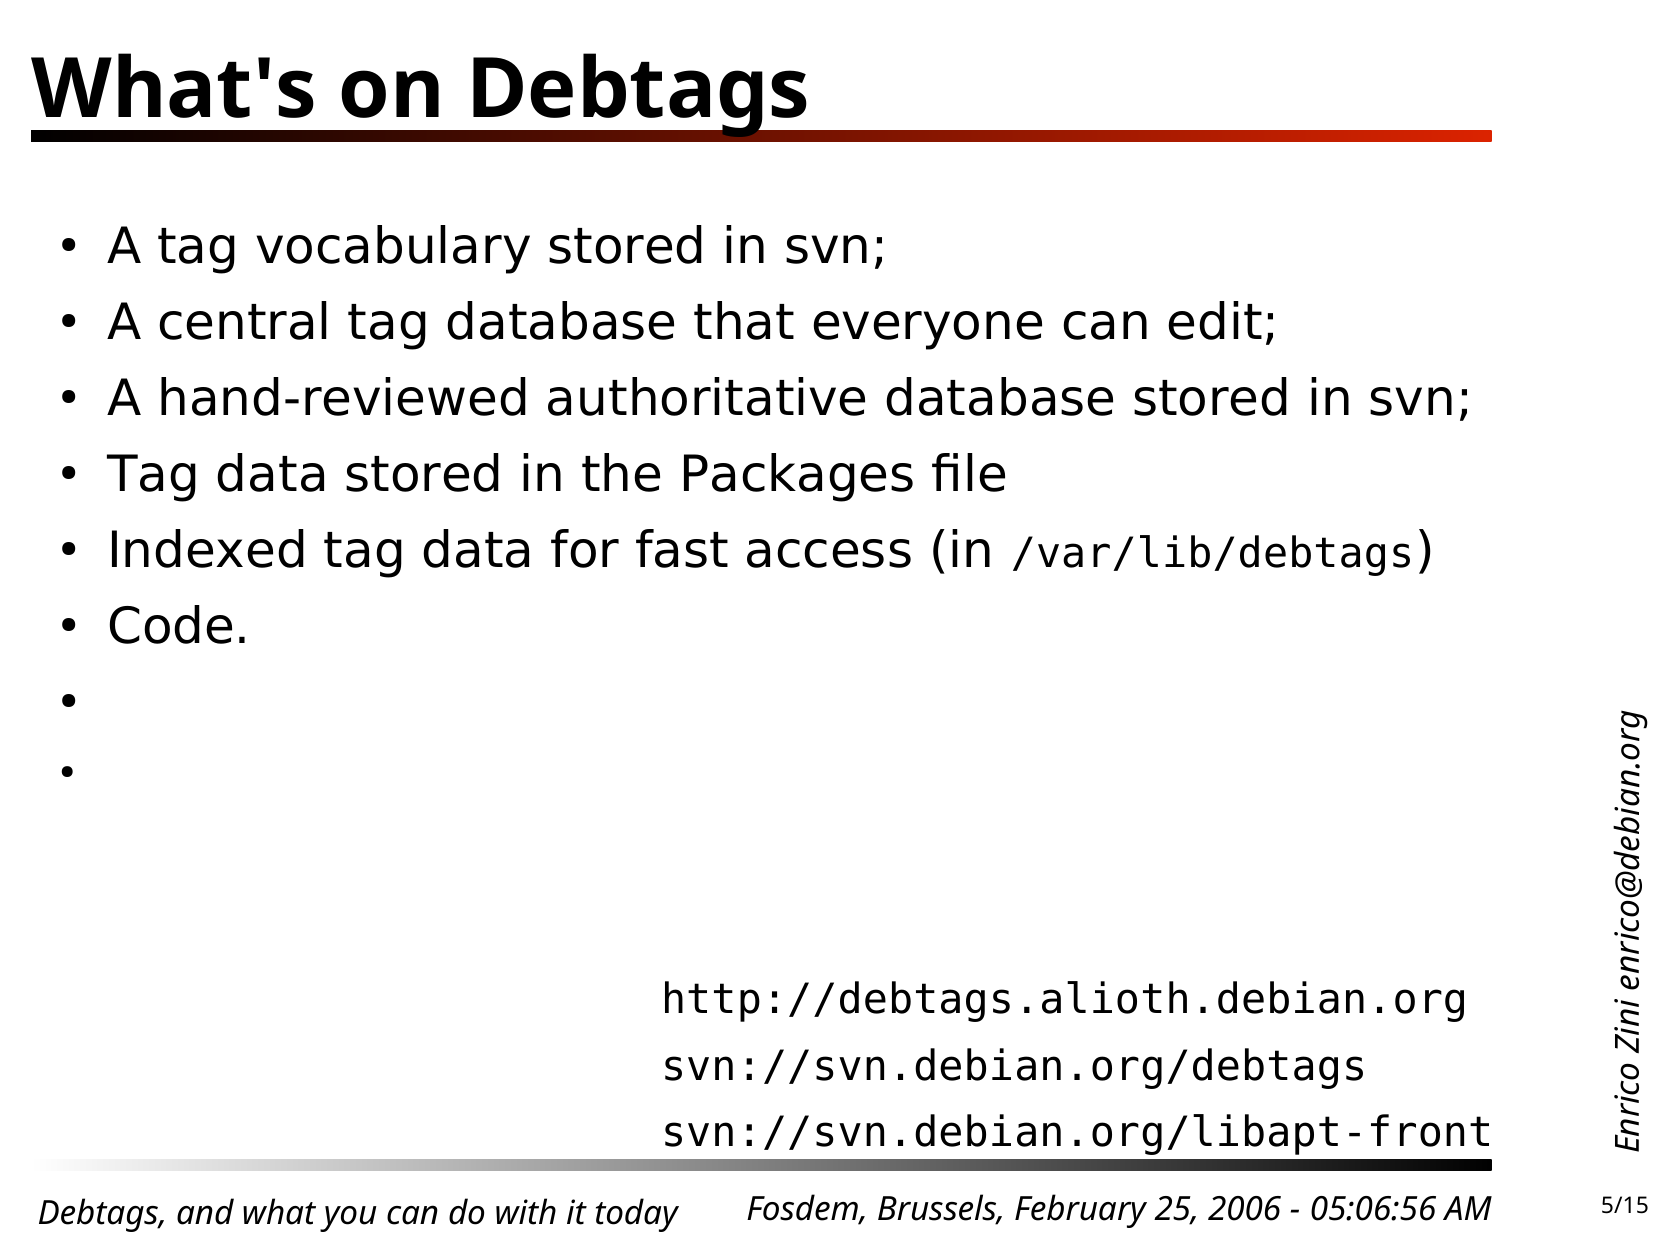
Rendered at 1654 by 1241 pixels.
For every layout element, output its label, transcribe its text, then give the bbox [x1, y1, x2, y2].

text_box http://debtags.alioth.debian.org svn://svn.debian.org/debtags svn://svn.debian.org/libapt-front [661, 975, 1495, 1157]
text_box A tag vocabulary stored in svn; A central tag database that everyone can edit; A hand-reviewed authoritative database stored in svn; Tag data stored in the Packages file Indexed tag data for fast access (in /var/lib/debtags) Code. [59, 217, 1495, 1157]
text_box What's on Debtags [31, 28, 1438, 165]
